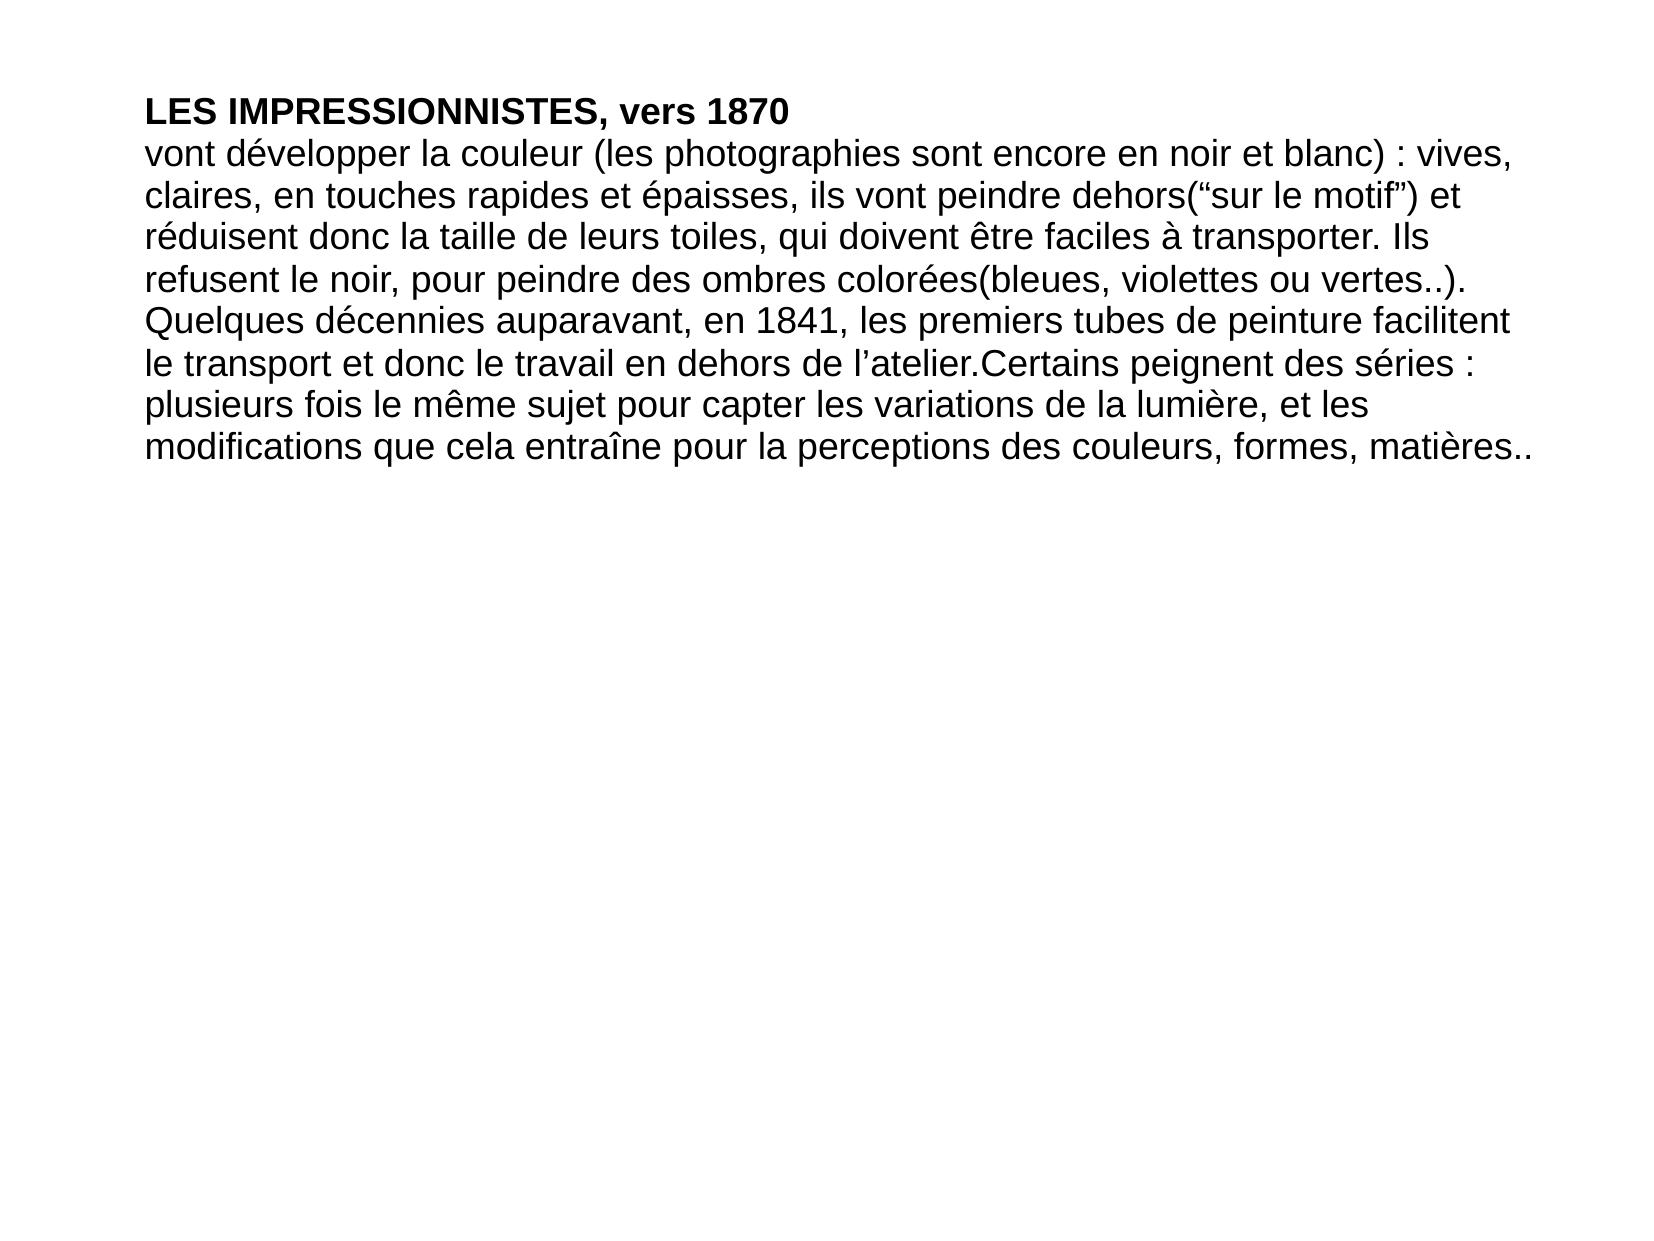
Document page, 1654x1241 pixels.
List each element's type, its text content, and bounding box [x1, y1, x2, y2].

text_box LES IMPRESSIONNISTES, vers 1870 vont développer la couleur (les photographies sont encore en noir et blanc) : vives, claires, en touches rapides et épaisses, ils vont peindre dehors(“sur le motif”) et réduisent donc la taille de leurs toiles, qui doivent être faciles à transporter. Ils refusent le noir, pour peindre des ombres colorées(bleues, violettes ou vertes..). Quelques décennies auparavant, en 1841, les premiers tubes de peinture facilitent le transport et donc le travail en dehors de l’atelier.Certains peignent des séries : plusieurs fois le même sujet pour capter les variations de la lumière, et les modifications que cela entraîne pour la perceptions des couleurs, formes, matières.. [129, 82, 1560, 478]
